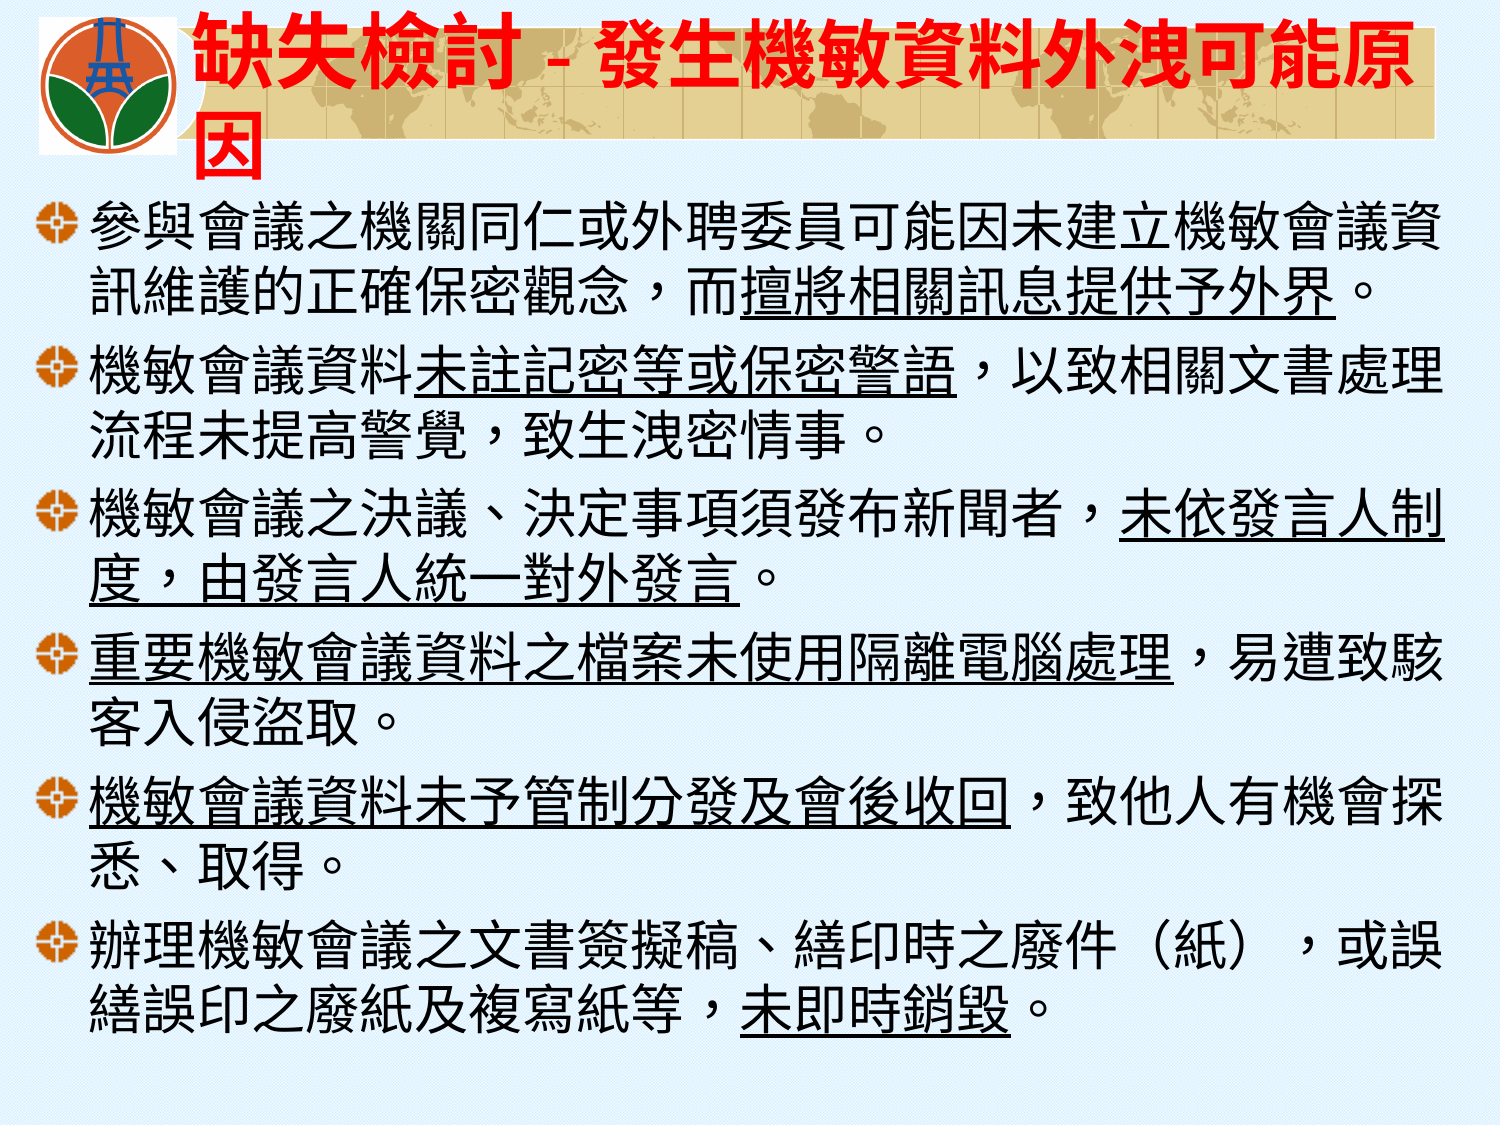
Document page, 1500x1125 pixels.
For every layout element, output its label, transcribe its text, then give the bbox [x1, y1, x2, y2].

picture [0, 0, 1500, 1125]
list 參與會議之機關同仁或外聘委員可能因未建立機敏會議資訊維護的正確保密觀念，而擅將相關訊息提供予外界。 機敏會議資料未註記密等或保密警語，以致相關文書處理流程未提高警覺，致生洩密情事。 機敏會議之決議、決定事項須發布新聞者，未依發言人制度，由發言人統一對外發言。 重要機敏會議資料之檔案未使用隔離電腦處理，易遭致駭客入侵盜取。 機敏會議資料未予管制分發及會後收回，致他人有機會探悉、取得。 辦理機敏會議之文書簽擬稿、繕印時之廢件（紙），或誤繕誤印之廢紙及複寫紙等，未即時銷毀。 [17, 184, 1471, 1083]
title 缺失檢討-發生機敏資料外洩可能原因 [177, 0, 1500, 188]
